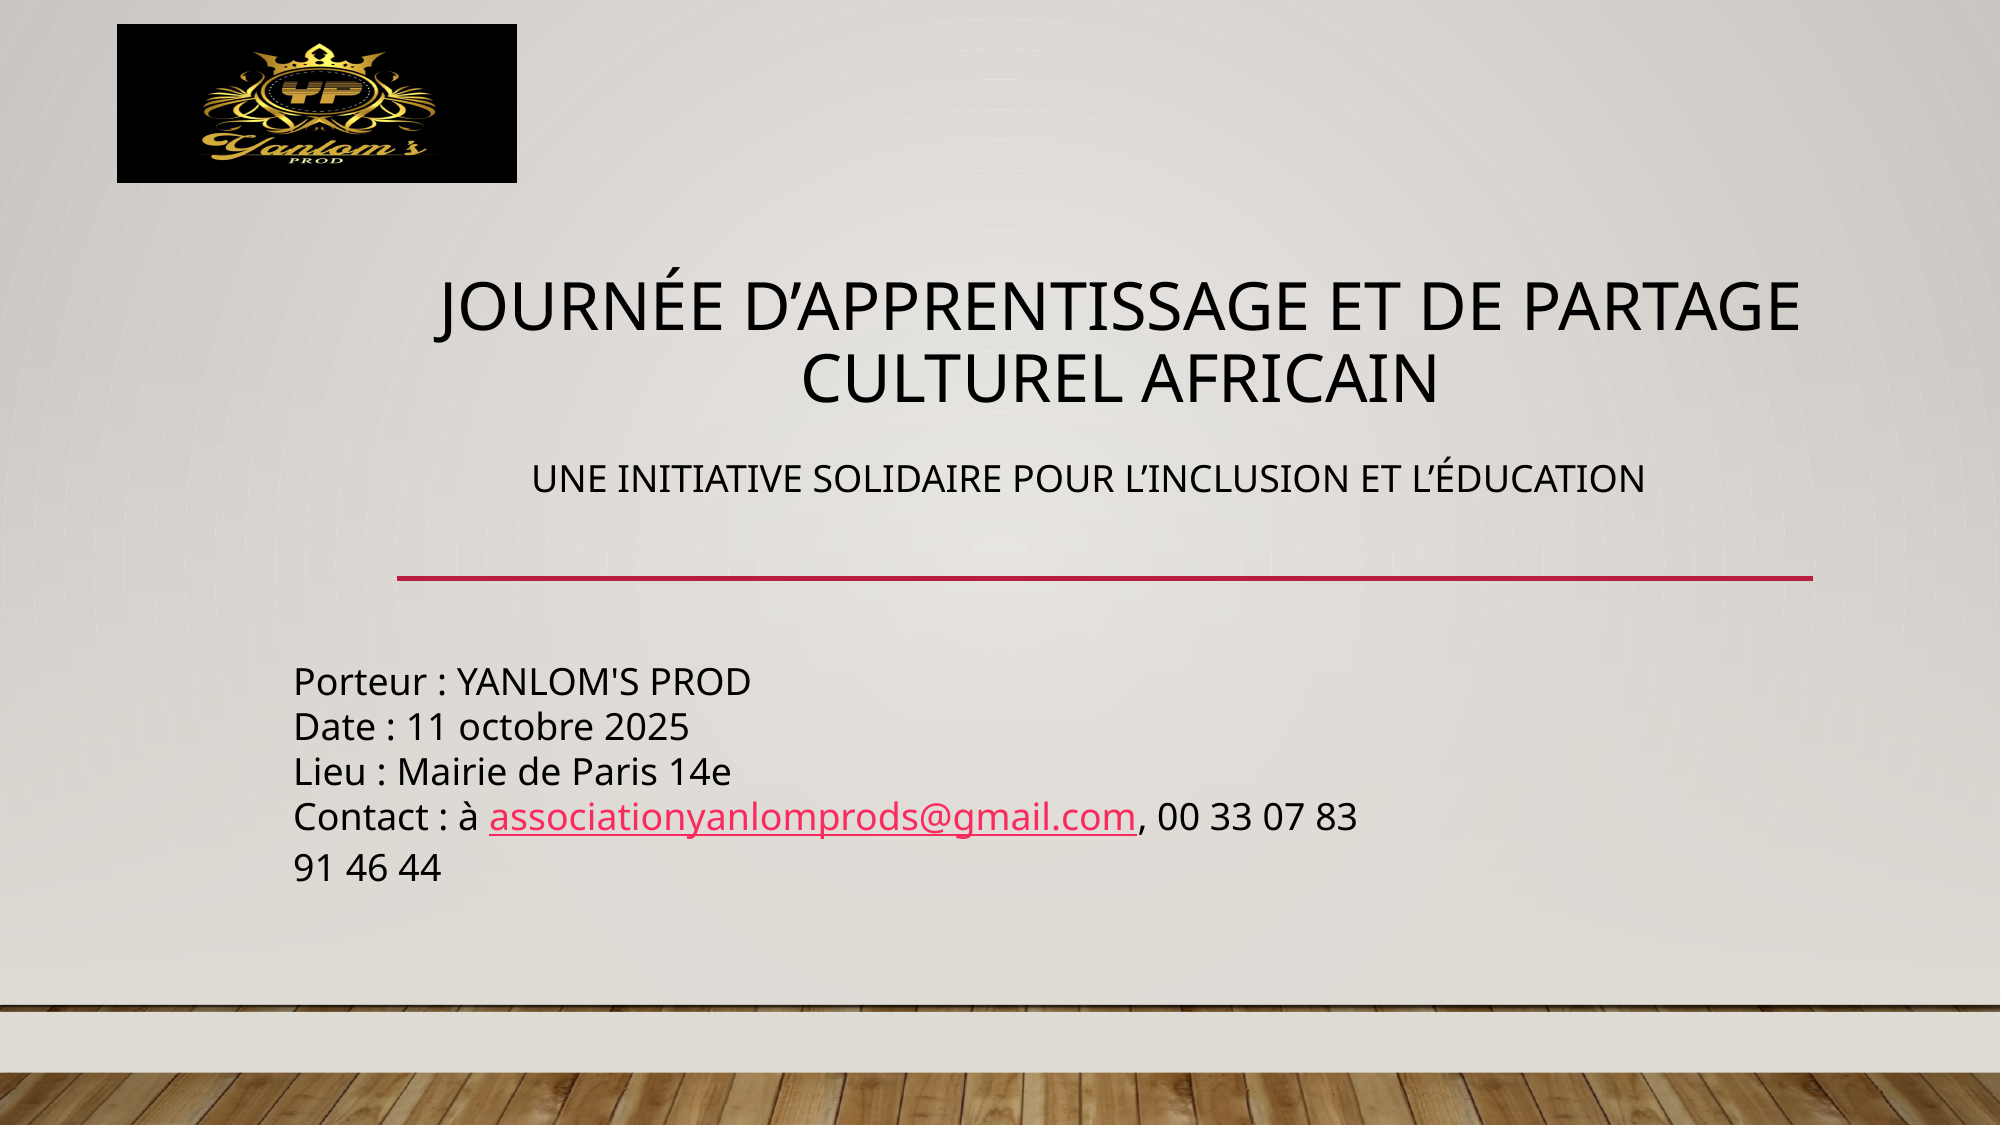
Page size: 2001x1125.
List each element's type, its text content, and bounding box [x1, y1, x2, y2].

picture [0, 1005, 2000, 1011]
title Journée d’Apprentissage et de Partage Culturel Africain [412, 229, 1830, 417]
text_box [0, 1011, 2000, 1073]
subtitle Une initiative solidaire pour l’inclusion et l’éducation [516, 430, 1933, 537]
picture [0, 1073, 2000, 1125]
picture [117, 24, 517, 183]
text_box Porteur : YANLOM'S PROD Date : 11 octobre 2025 Lieu : Mairie de Paris 14e Contact : à associationyanlomprods@gmail.com, 00 33 07 83 91 46 44 [203, 605, 1394, 942]
